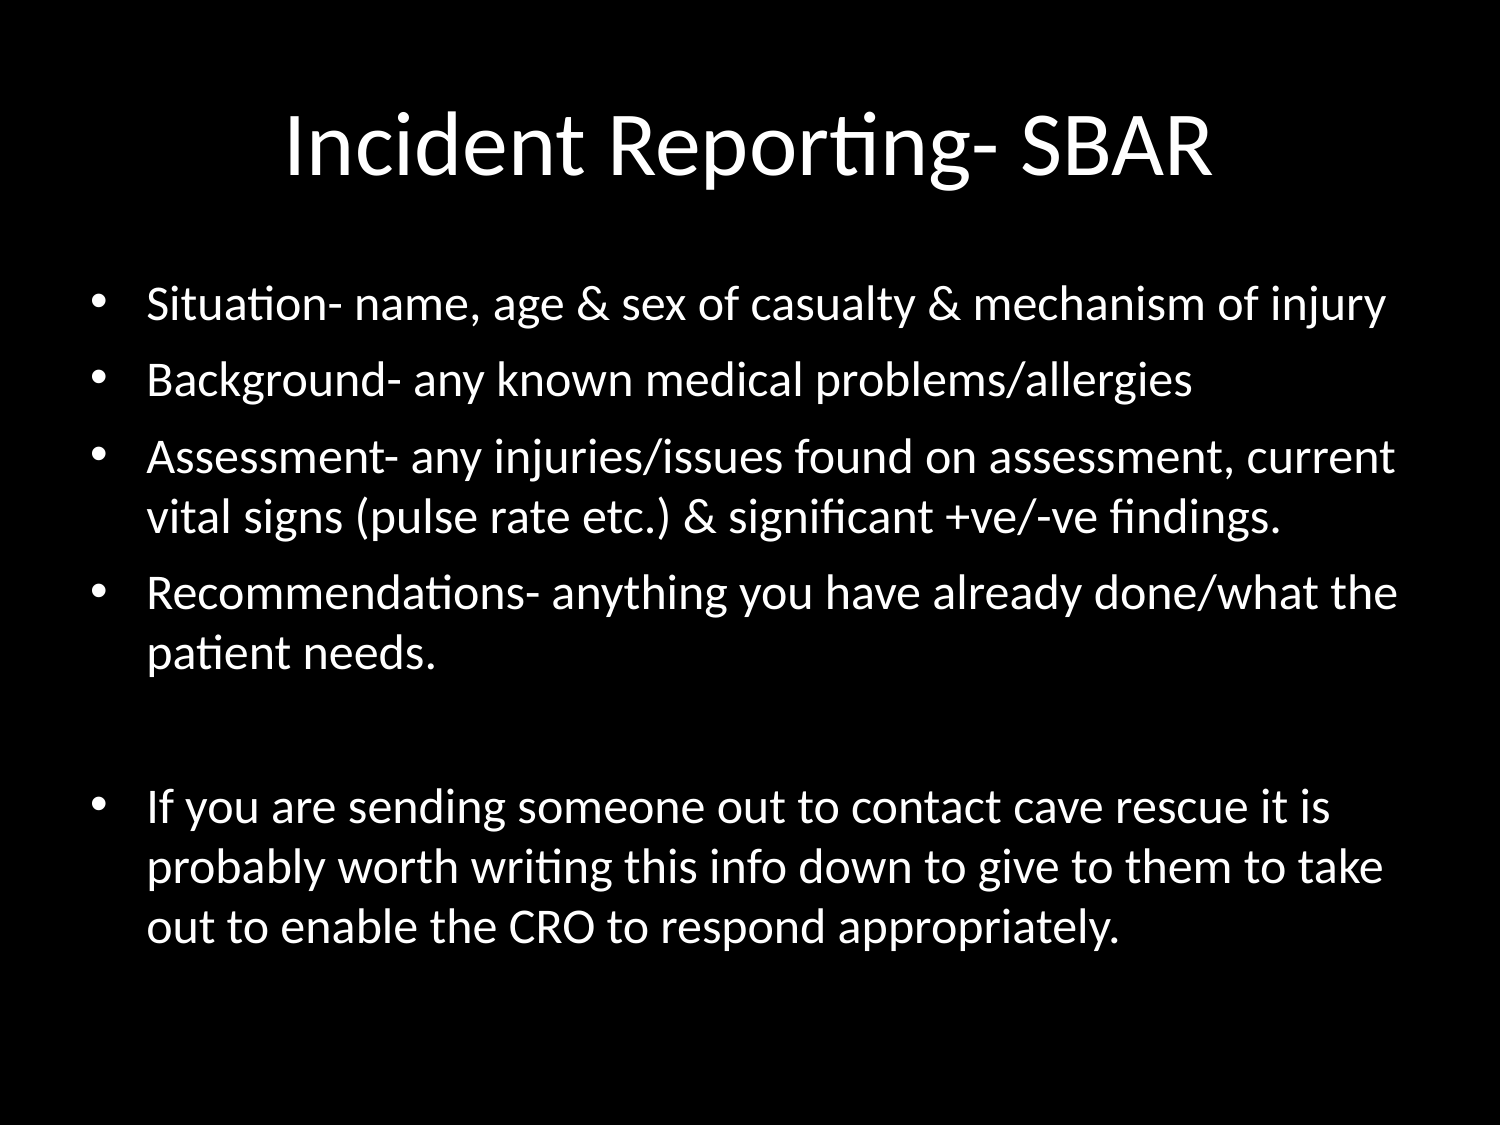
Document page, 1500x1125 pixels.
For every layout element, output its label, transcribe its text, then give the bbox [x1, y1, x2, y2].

title Incident Reporting- SBAR [75, 45, 1425, 233]
list Situation- name, age & sex of casualty & mechanism of injury Background- any known medical problems/allergies Assessment- any injuries/issues found on assessment, current vital signs (pulse rate etc.) & significant +ve/-ve findings. Recommendations- anything you have already done/what the patient needs. If you are sending someone out to contact cave rescue it is probably worth writing this info down to give to them to take out to enable the CRO to respond appropriately. [75, 262, 1425, 1005]
